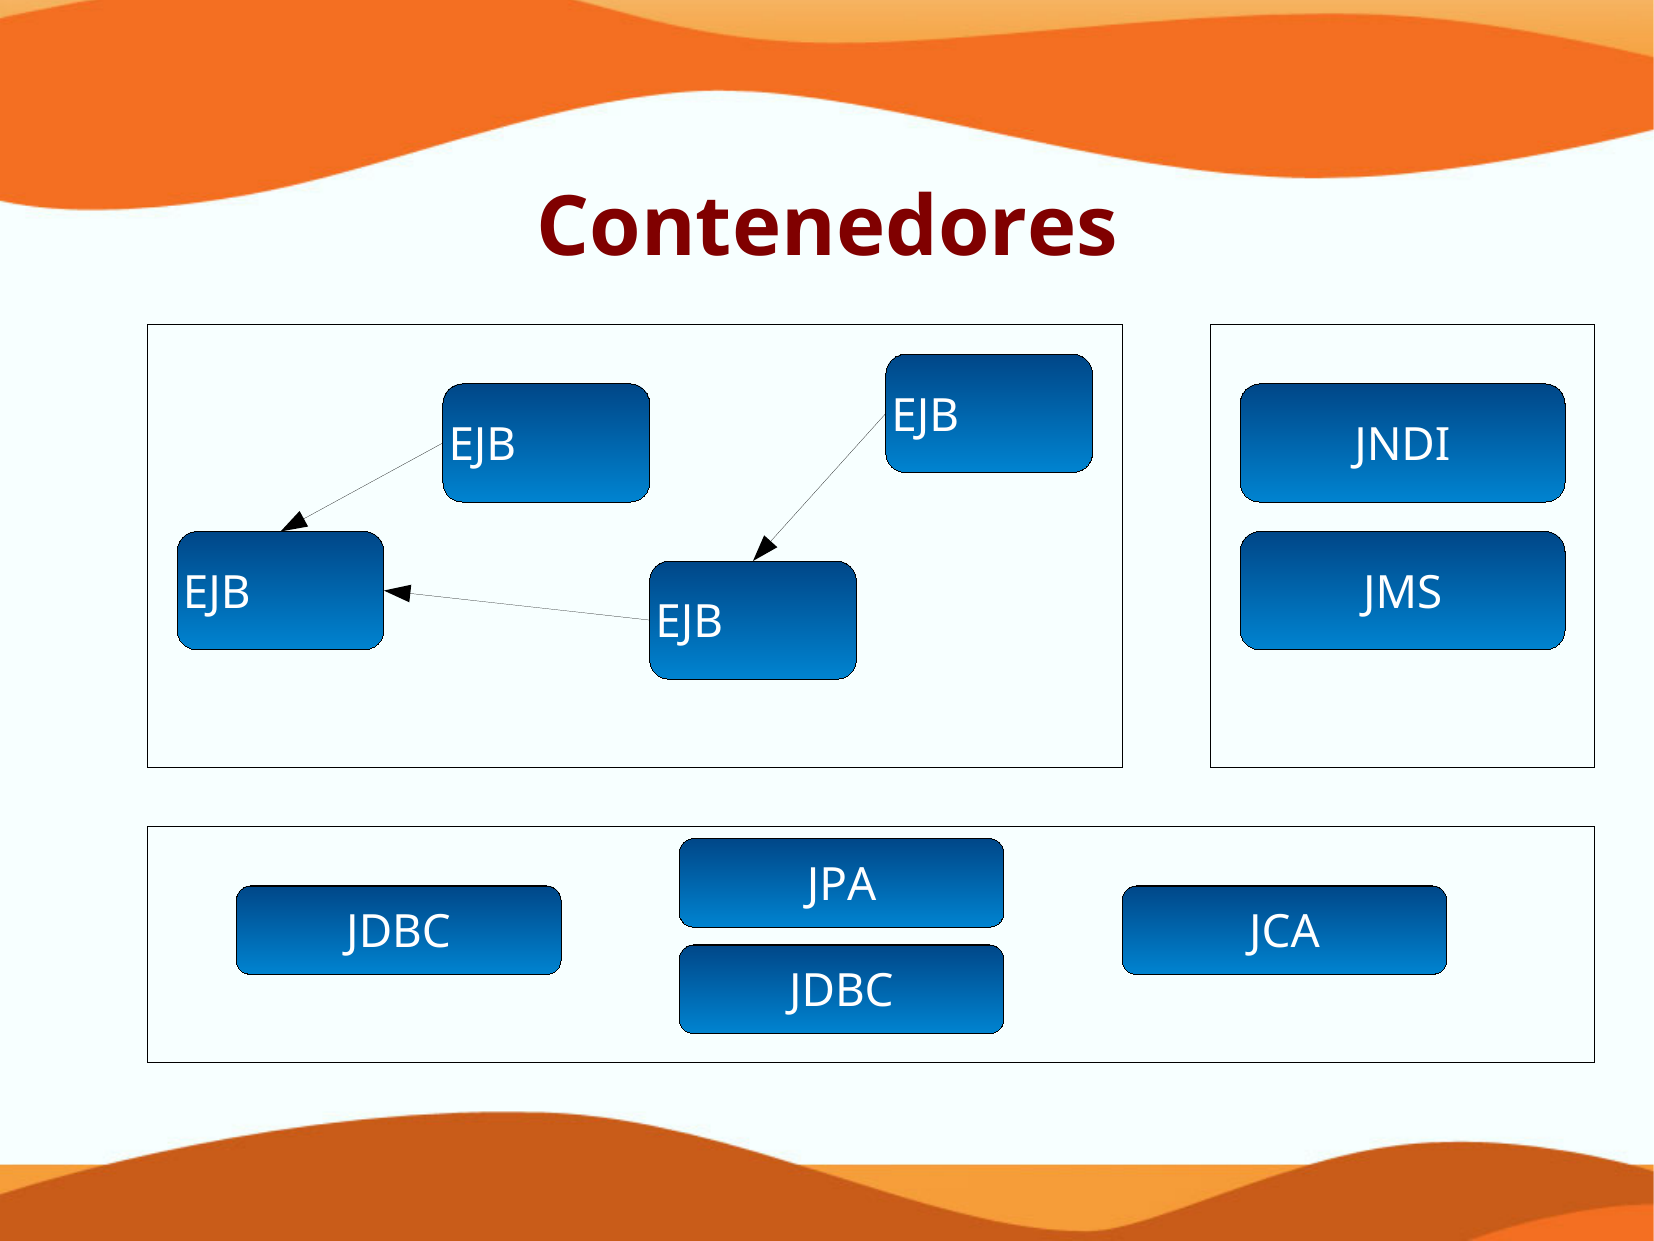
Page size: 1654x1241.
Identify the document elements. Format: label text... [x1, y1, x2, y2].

text_box JCA [1122, 885, 1447, 975]
text_box [1210, 324, 1595, 768]
text_box JDBC [236, 885, 562, 975]
text_box [147, 826, 1595, 1063]
text_box JPA [679, 838, 1004, 928]
text_box JDBC [679, 944, 1004, 1034]
title Contenedores [121, 144, 1534, 303]
picture [0, 0, 1654, 1241]
text_box [147, 324, 1123, 768]
